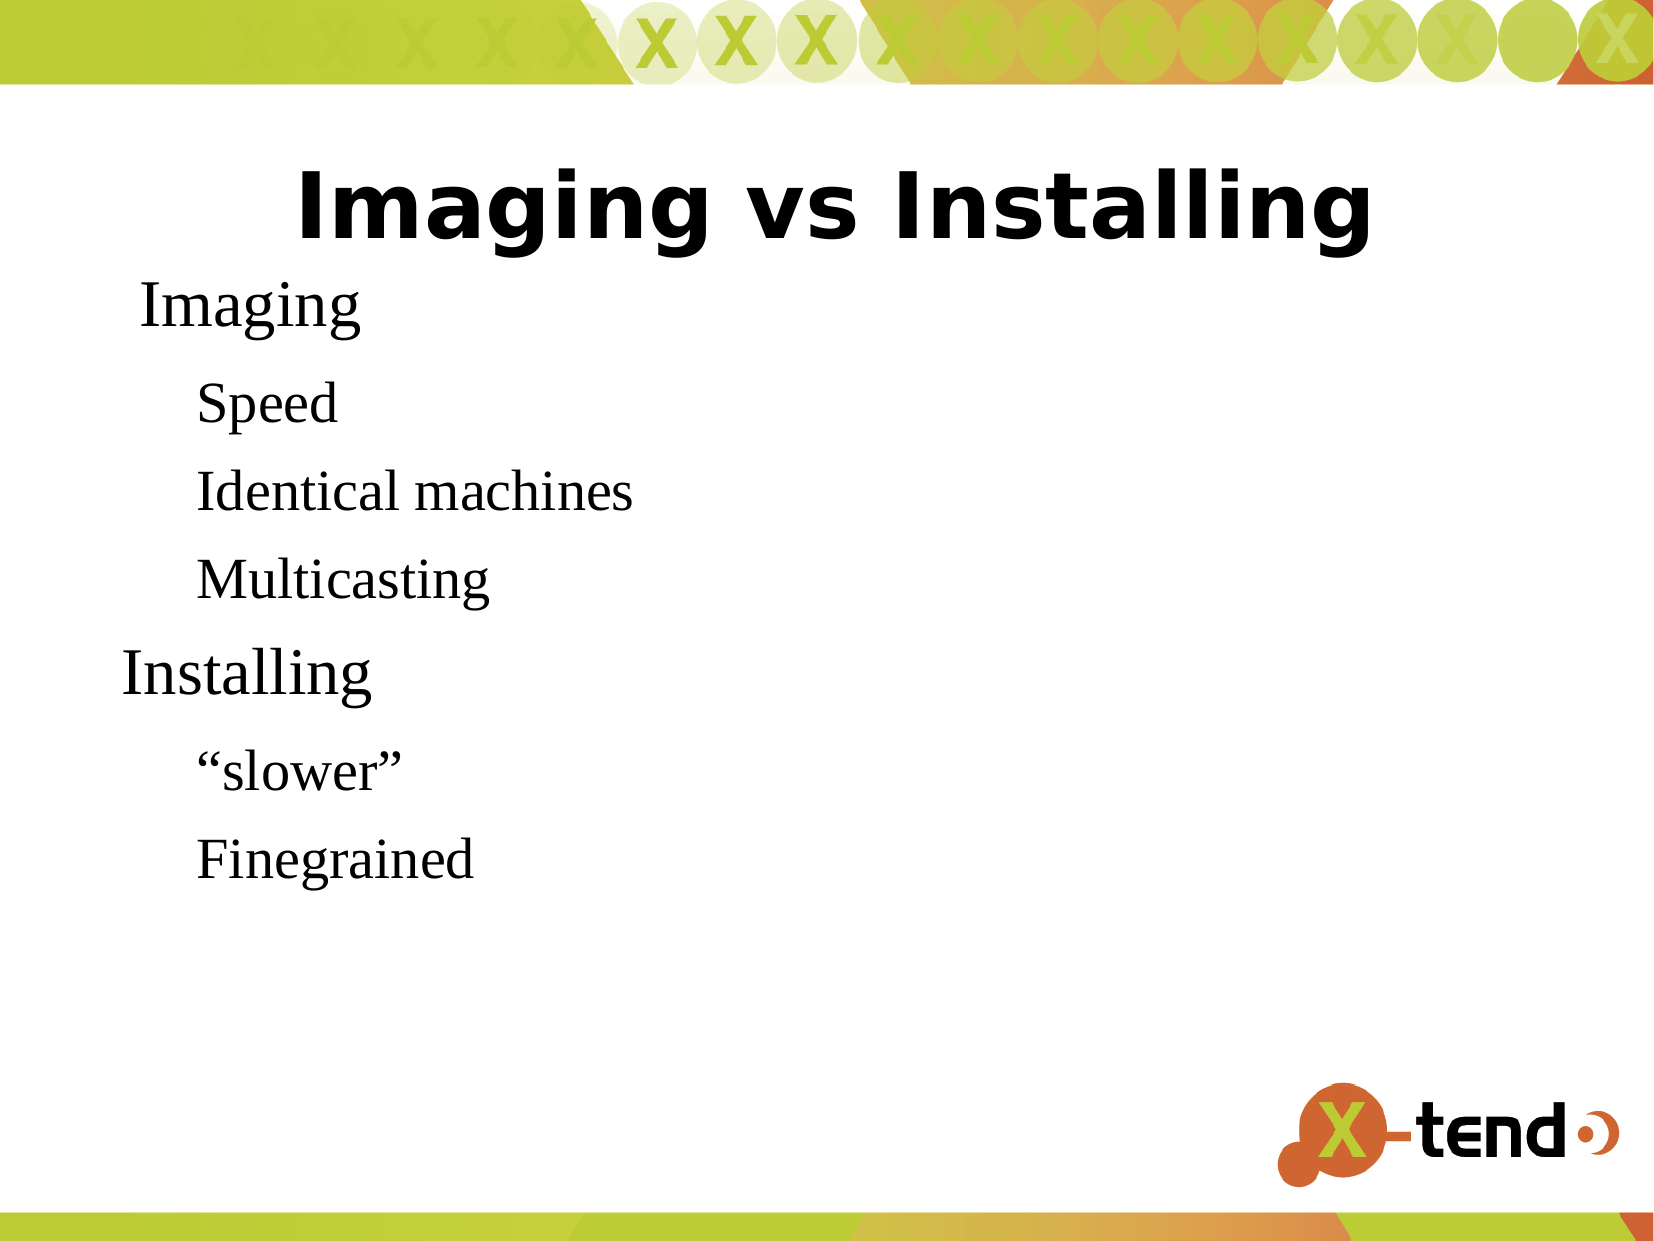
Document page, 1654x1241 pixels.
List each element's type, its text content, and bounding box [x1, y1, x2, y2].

picture [0, 0, 1654, 1241]
title Imaging vs Installing [121, 102, 1534, 266]
list Imaging Speed Identical machines Multicasting Installing “slower” Finegrained [121, 266, 1534, 1241]
